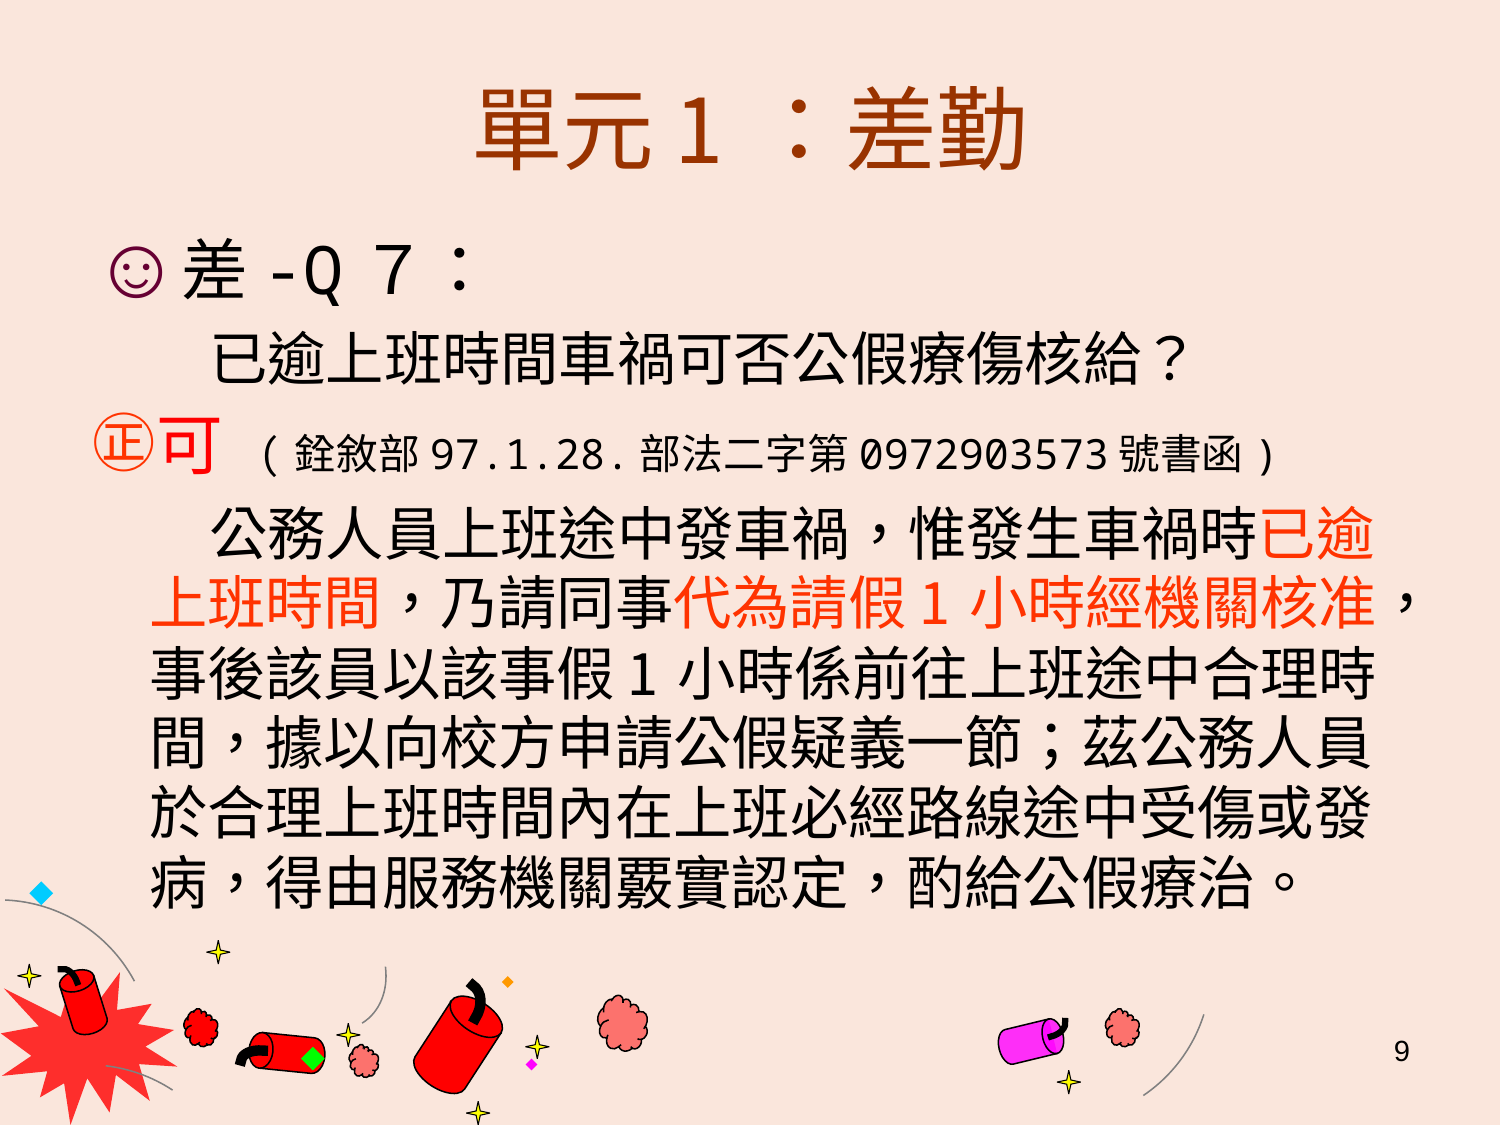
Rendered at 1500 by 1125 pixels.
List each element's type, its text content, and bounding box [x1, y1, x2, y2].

title 單元1：差勤 [75, 45, 1426, 209]
list 差-Q７： 已逾上班時間車禍可否公假療傷核給？ 可 (銓敘部97.1.28.部法二字第0972903573號書函) 公務人員上班途中發車禍，惟發生車禍時已逾上班時間，乃請同事代為請假1小時經機關核准，事後該員以該事假1小時係前往上班途中合理時間，據以向校方申請公假疑義一節；茲公務人員於合理上班時間內在上班必經路線途中受傷或發病，得由服務機關覈實認定，酌給公假療治。 [75, 220, 1426, 941]
text_box <number> [1074, 1024, 1426, 1103]
